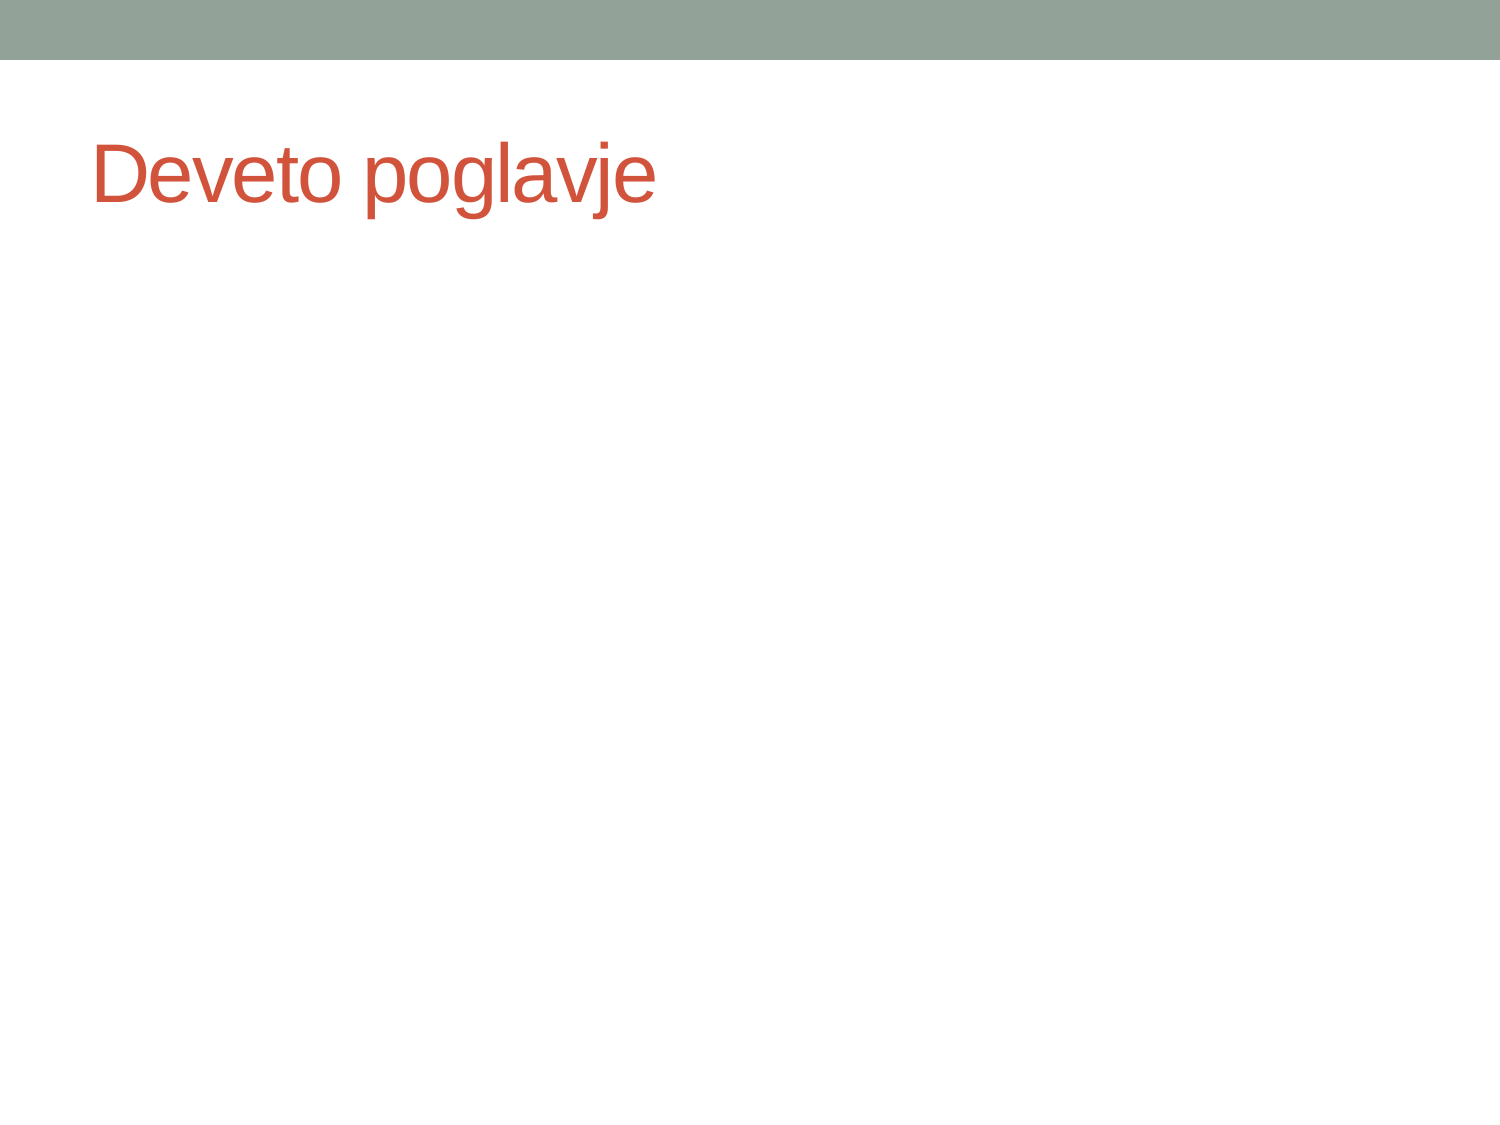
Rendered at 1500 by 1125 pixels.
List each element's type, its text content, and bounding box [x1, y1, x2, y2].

title Deveto poglavje [75, 87, 1425, 250]
